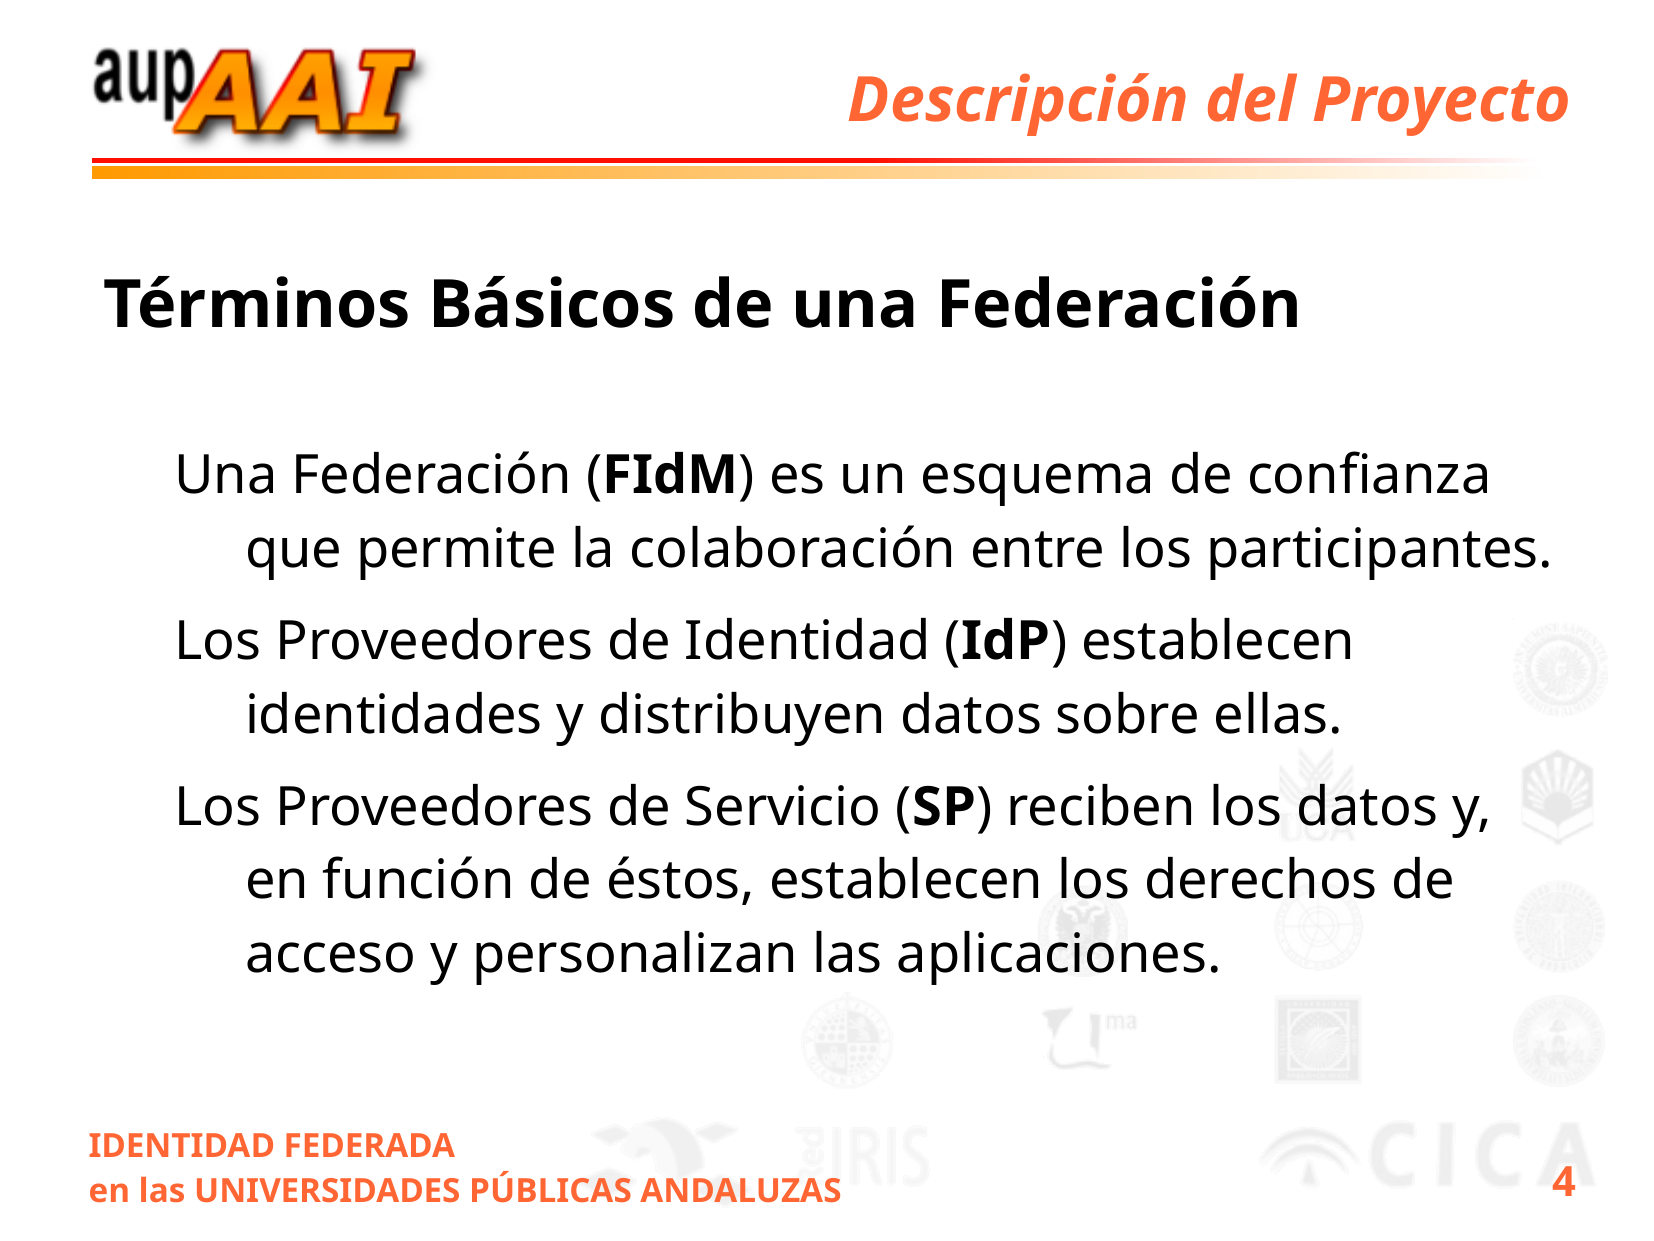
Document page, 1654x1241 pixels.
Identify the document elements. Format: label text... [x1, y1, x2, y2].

picture [1152, 887, 1168, 895]
picture [49, 19, 1545, 179]
picture [1399, 887, 1415, 895]
picture [852, 887, 866, 895]
picture [690, 887, 707, 895]
picture [885, 887, 900, 895]
picture [1079, 887, 1096, 895]
picture [579, 618, 1614, 1209]
title Descripción del Proyecto [590, 62, 1571, 133]
picture [1327, 887, 1344, 895]
text_box Términos Básicos de una Federación Una Federación (FIdM) es un esquema de confianza que permite la colaboración entre los participantes. Los Proveedores de Identidad (IdP) establecen identidades y distribuyen datos sobre ellas. Los Proveedores de Servicio (SP) reciben los datos y, en función de éstos, establecen los derechos de acceso y personalizan las aplicaciones. [82, 248, 1571, 887]
